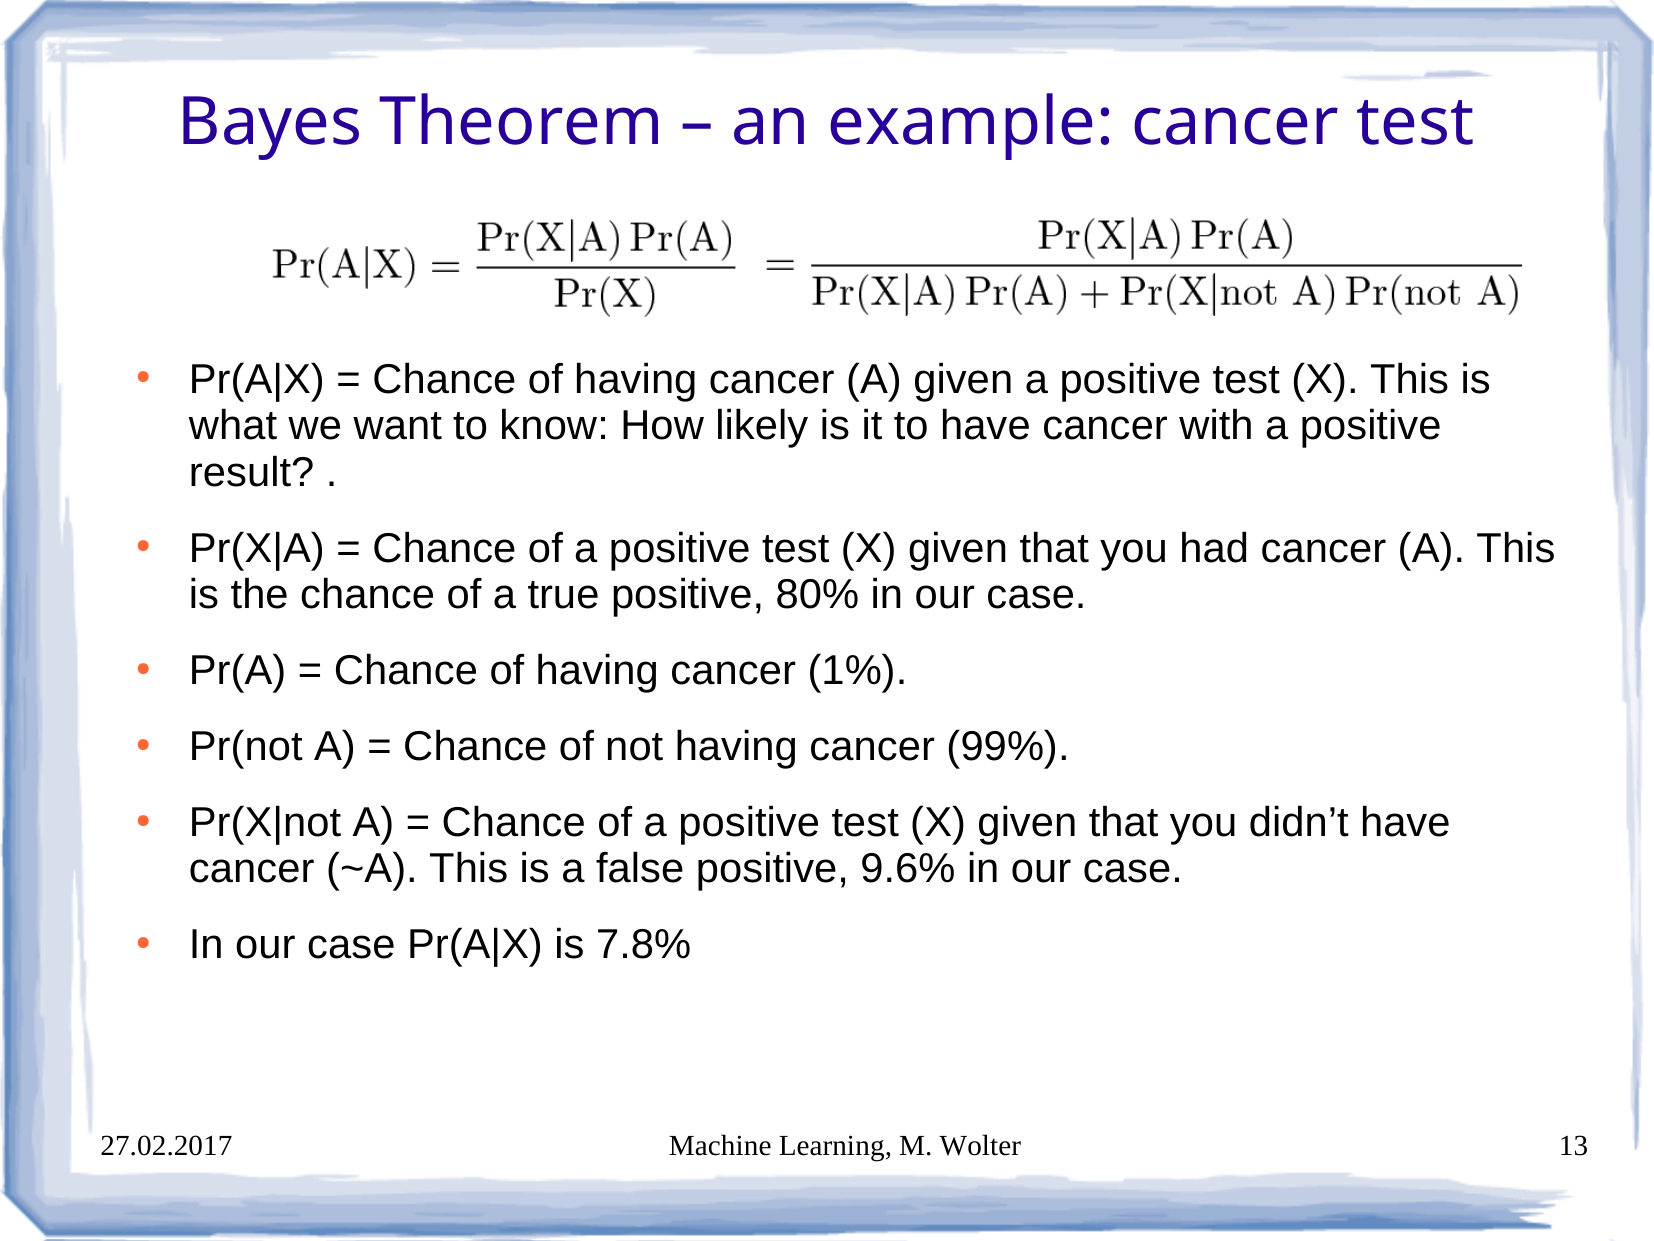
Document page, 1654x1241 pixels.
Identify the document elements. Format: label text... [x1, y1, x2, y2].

picture [0, 0, 1654, 1241]
title Bayes Theorem – an example: cancer test [82, 49, 1571, 188]
list Pr(A|X) = Chance of having cancer (A) given a positive test (X). This is what we want to know: How likely is it to have cancer with a positive result? . Pr(X|A) = Chance of a positive test (X) given that you had cancer (A). This is the chance of a true positive, 80% in our case. Pr(A) = Chance of having cancer (1%). Pr(not A) = Chance of not having cancer (99%). Pr(X|not A) = Chance of a positive test (X) given that you didn’t have cancer (~A). This is a false positive, 9.6% in our case. In our case Pr(A|X) is 7.8% [118, 355, 1571, 1111]
